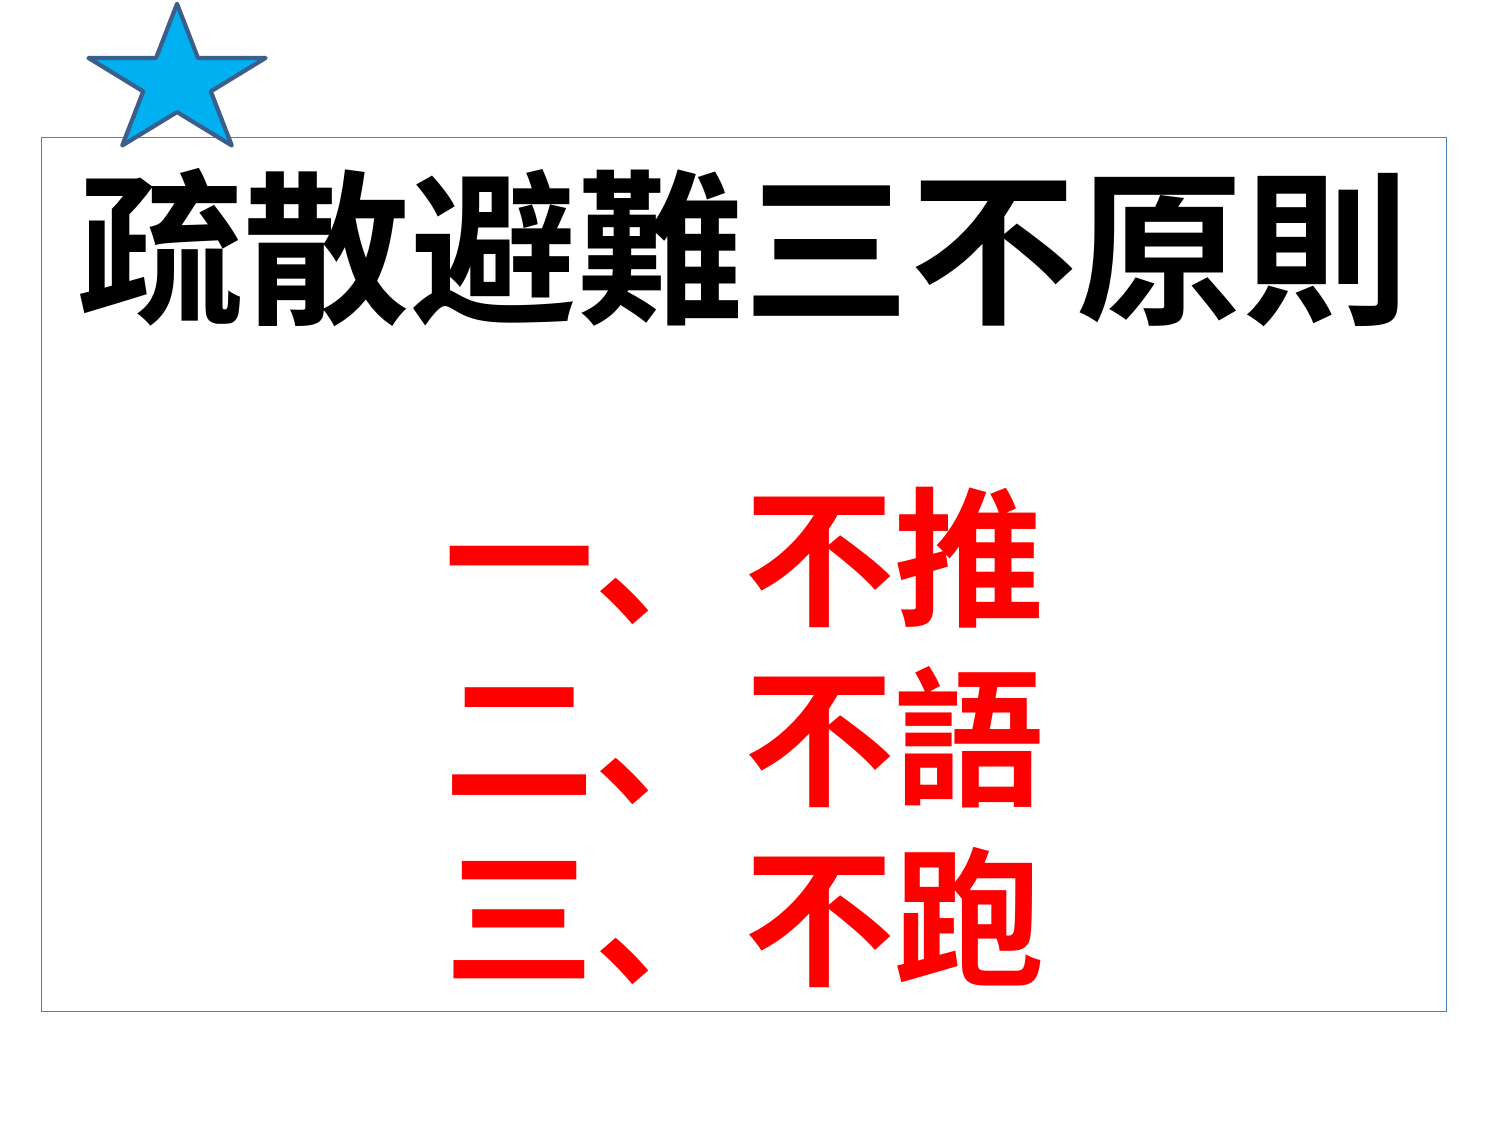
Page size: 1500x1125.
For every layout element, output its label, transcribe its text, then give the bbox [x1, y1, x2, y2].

text_box 疏散避難三不原則 一、不推 二、不語 三、不跑 [41, 137, 1447, 1012]
text_box [88, 3, 266, 146]
